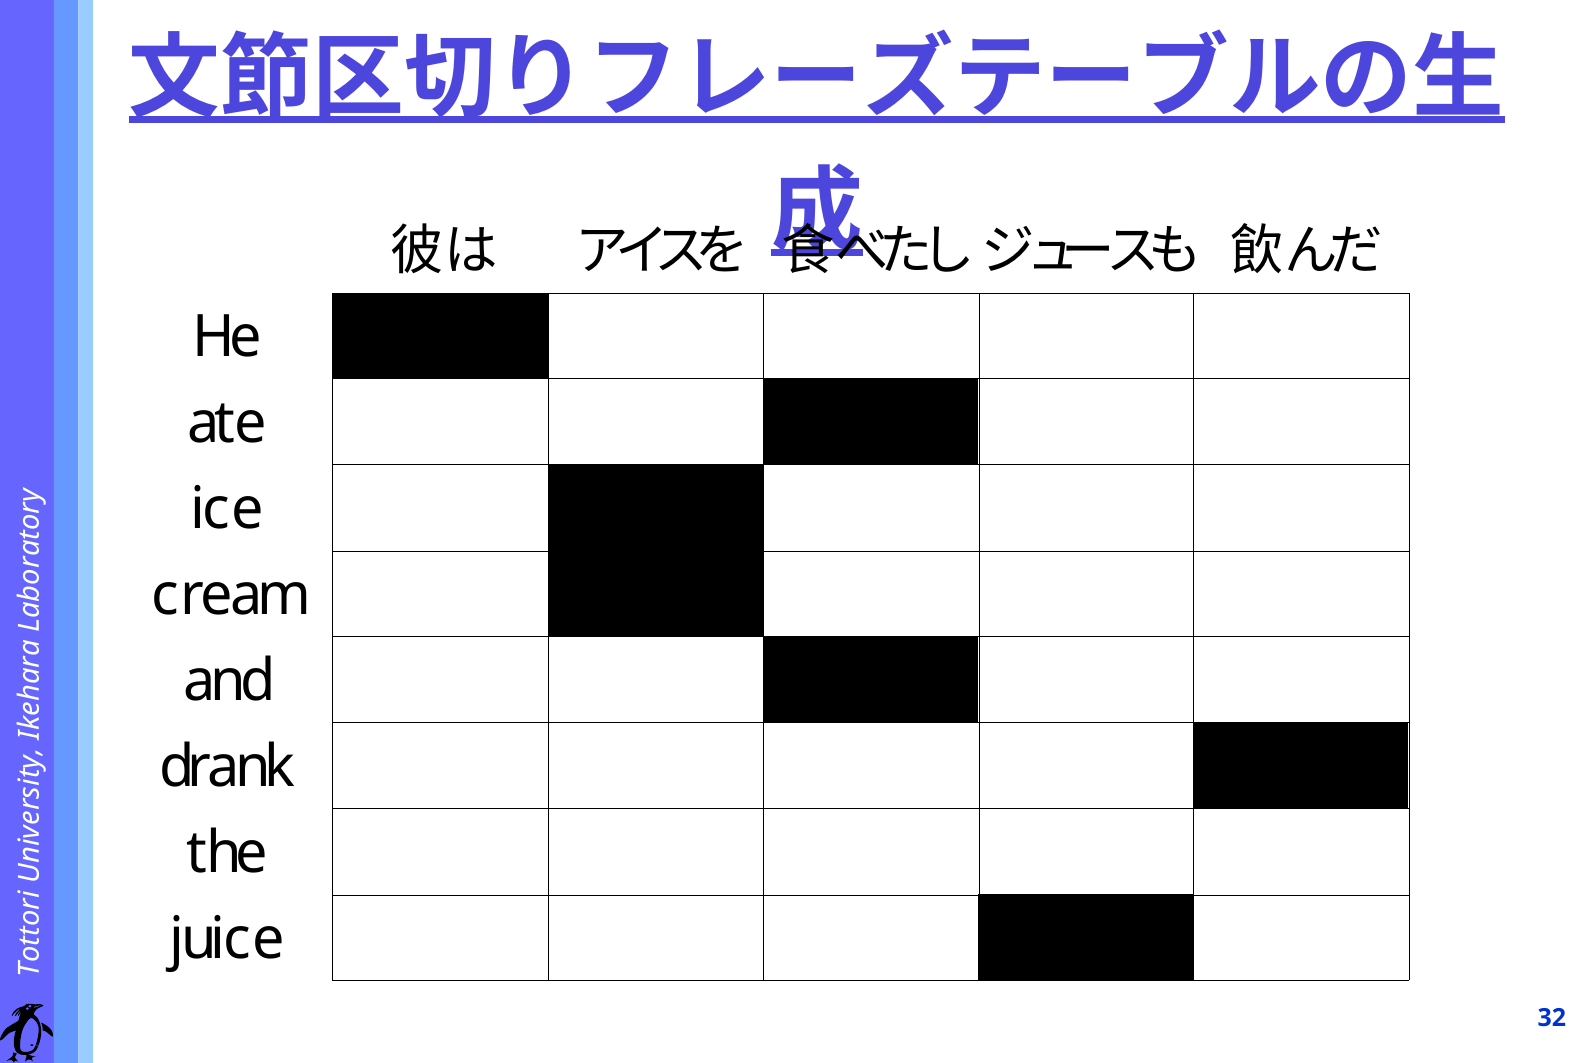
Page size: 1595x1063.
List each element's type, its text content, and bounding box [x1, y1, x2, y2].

title 文節区切りフレーズテーブルの生成 [92, 31, 1542, 240]
chart [118, 206, 1411, 983]
